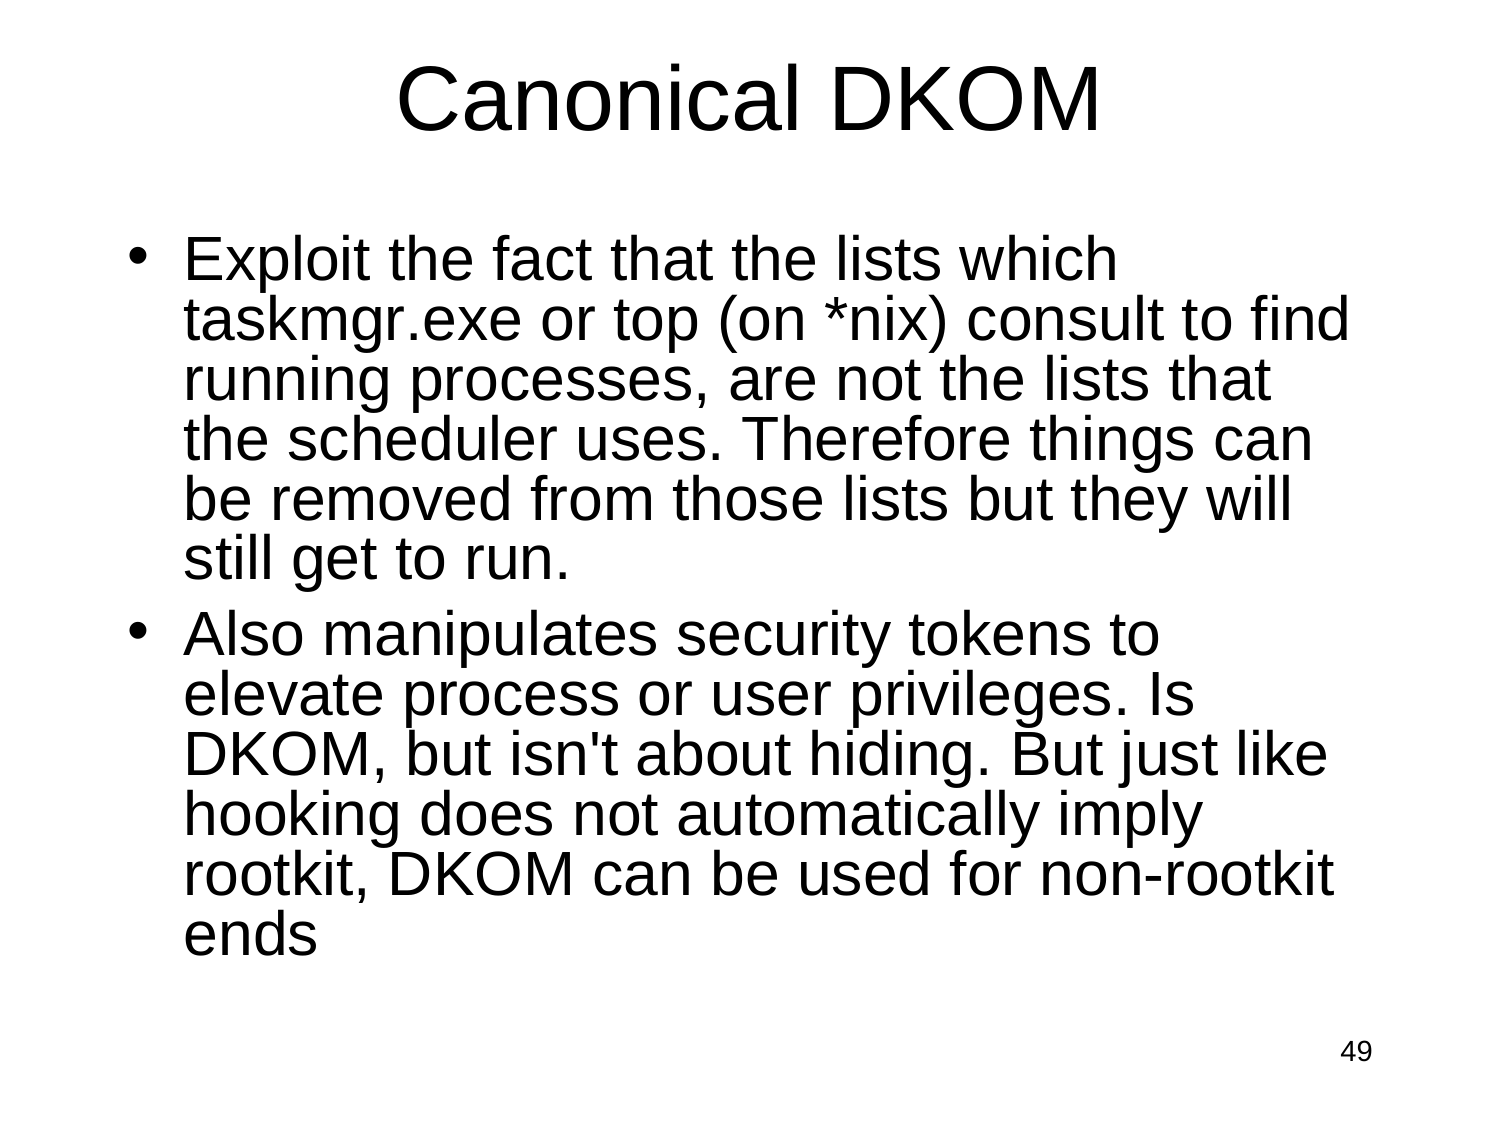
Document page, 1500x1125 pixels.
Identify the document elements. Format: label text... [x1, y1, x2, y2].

title Canonical DKOM [0, 0, 1500, 188]
list Exploit the fact that the lists which taskmgr.exe or top (on *nix) consult to find running processes, are not the lists that the scheduler uses. Therefore things can be removed from those lists but they will still get to run. Also manipulates security tokens to elevate process or user privileges. Is DKOM, but isn't about hiding. But just like hooking does not automatically imply rootkit, DKOM can be used for non-rootkit ends [112, 224, 1388, 1000]
text_box <number> [1074, 1025, 1388, 1101]
